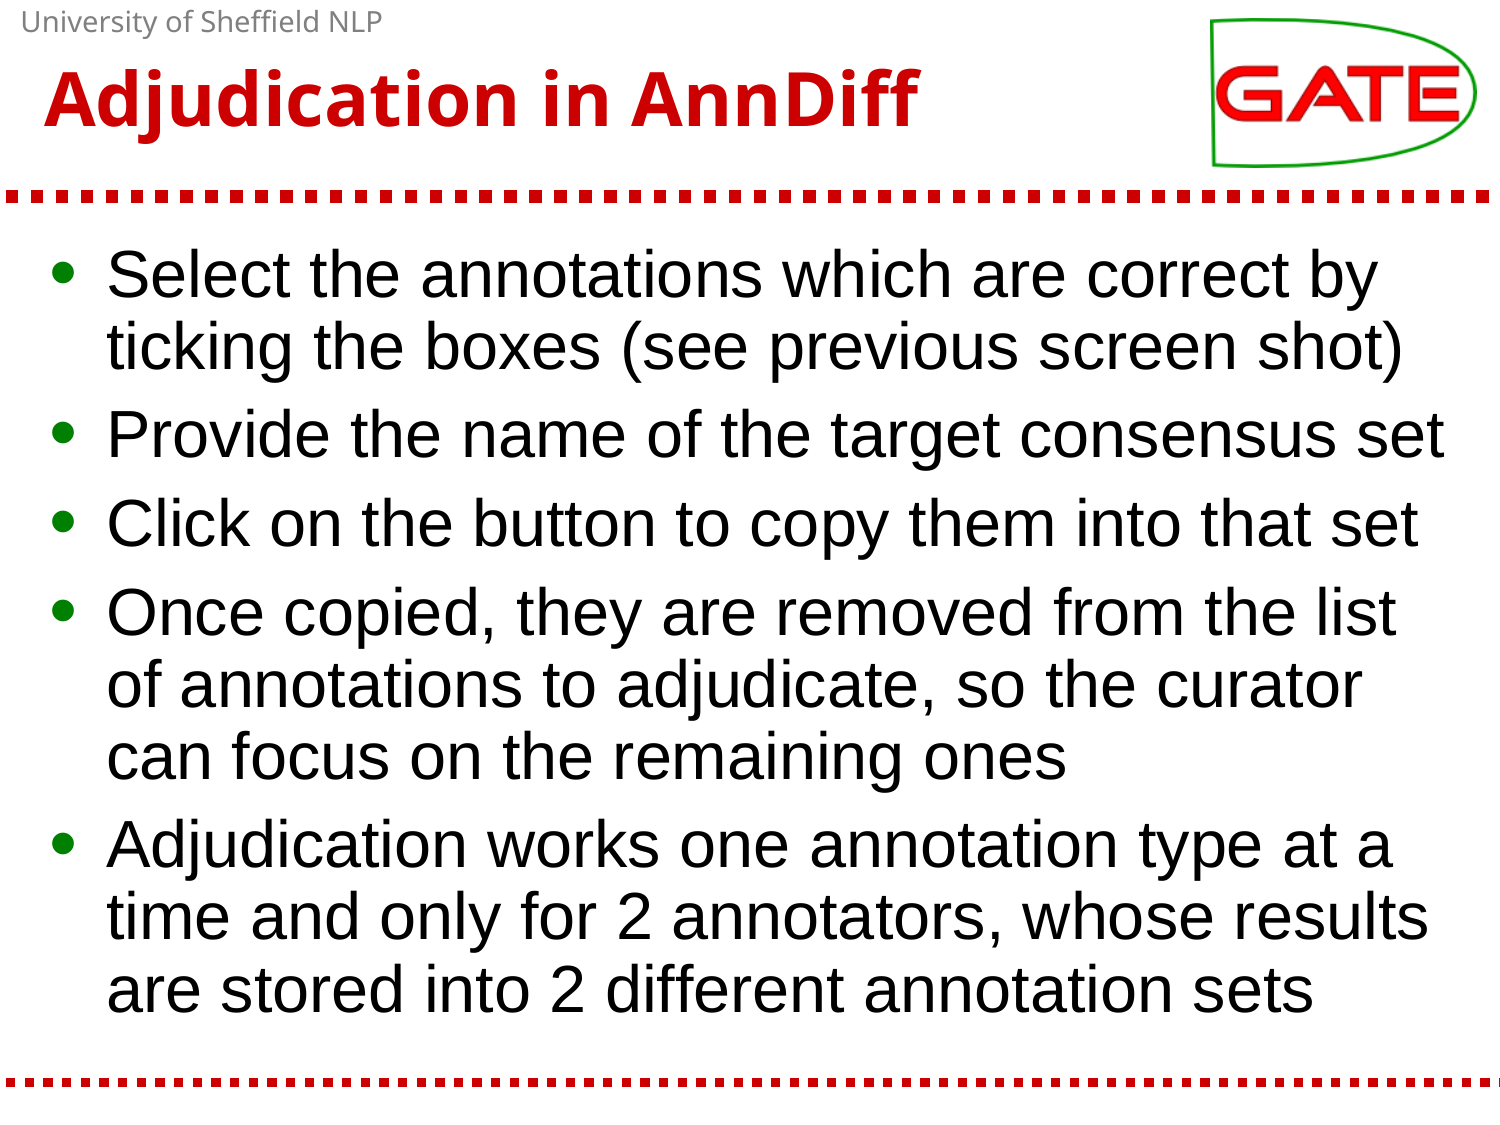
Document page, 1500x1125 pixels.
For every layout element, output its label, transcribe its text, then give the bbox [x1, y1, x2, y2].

title Adjudication in AnnDiff [29, 42, 1188, 149]
list Select the annotations which are correct by ticking the boxes (see previous screen shot) Provide the name of the target consensus set Click on the button to copy them into that set Once copied, they are removed from the list of annotations to adjudicate, so the curator can focus on the remaining ones Adjudication works one annotation type at a time and only for 2 annotators, whose results are stored into 2 different annotation sets [35, 231, 1465, 1059]
picture [1210, 18, 1477, 168]
